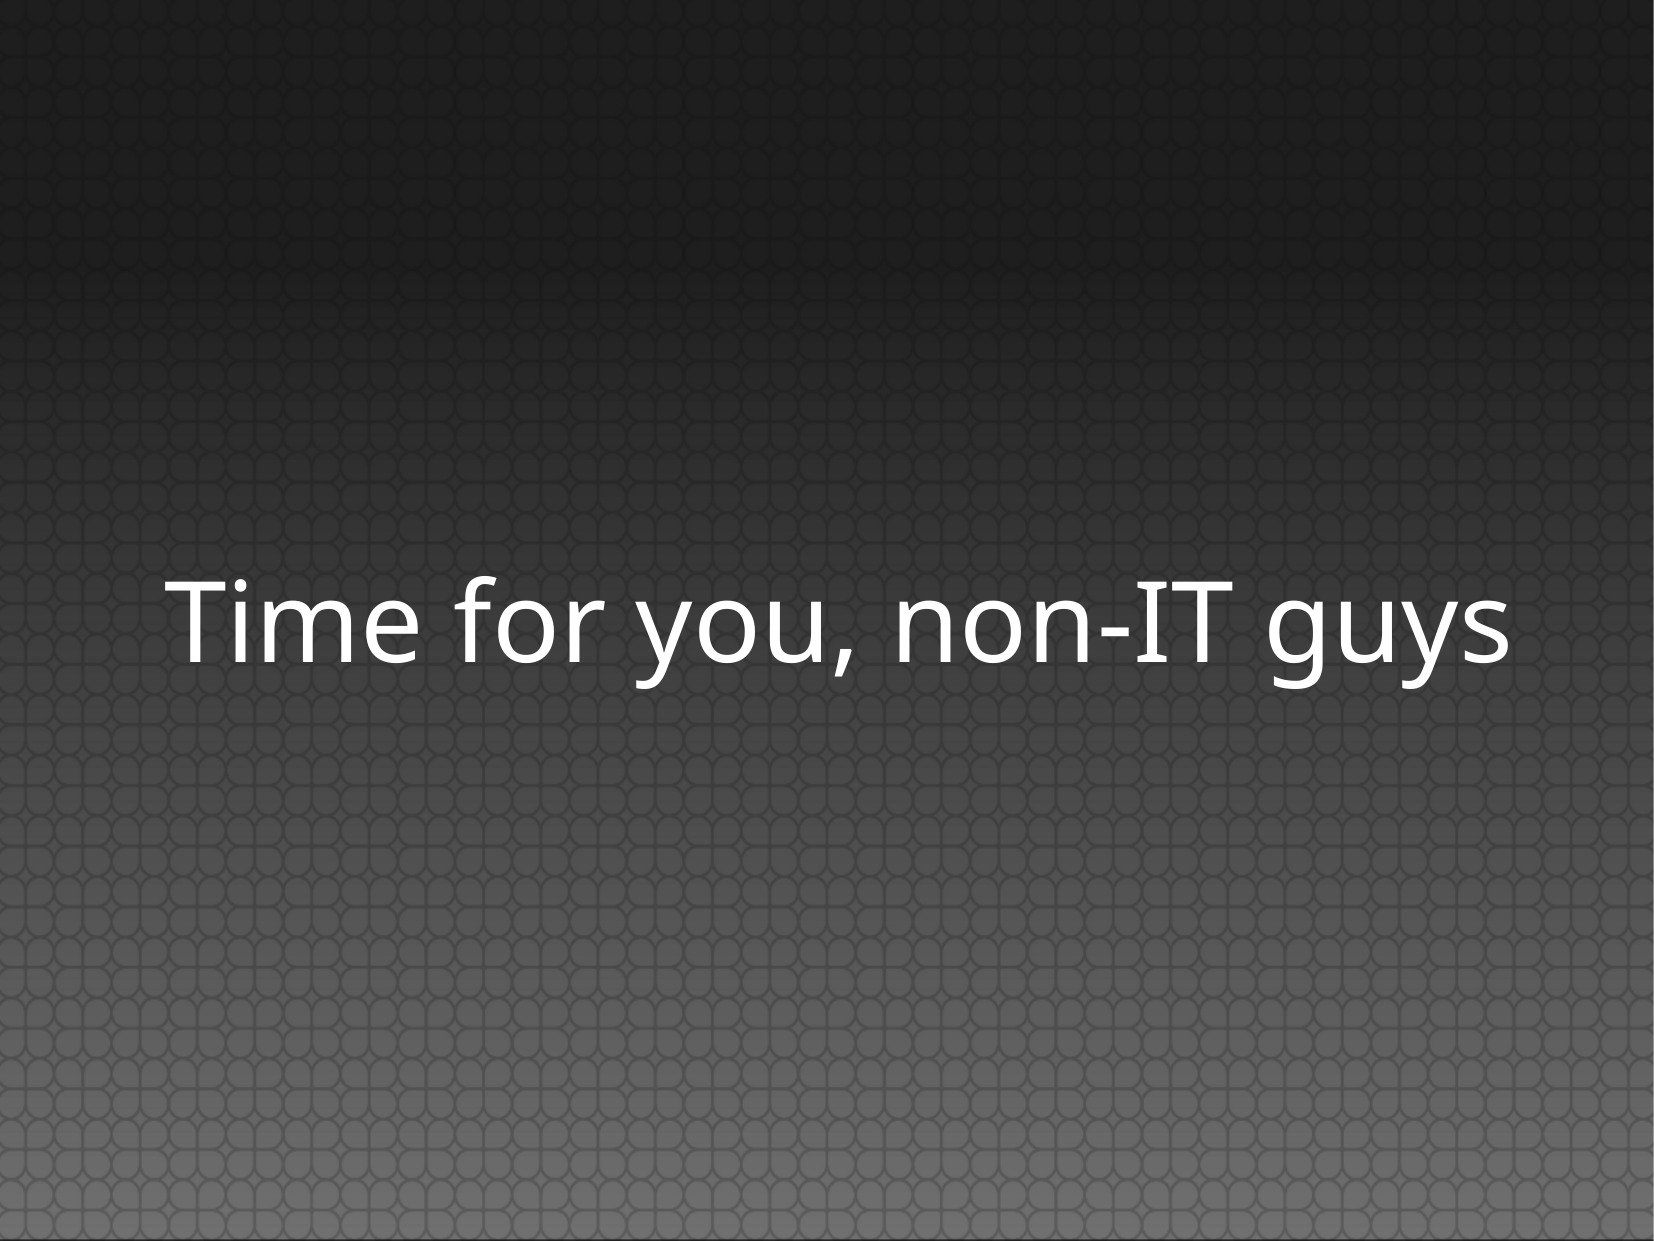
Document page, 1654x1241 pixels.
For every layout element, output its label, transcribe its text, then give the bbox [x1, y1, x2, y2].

title Time for you, non-IT guys [75, 479, 1564, 759]
picture [0, 0, 1654, 1241]
